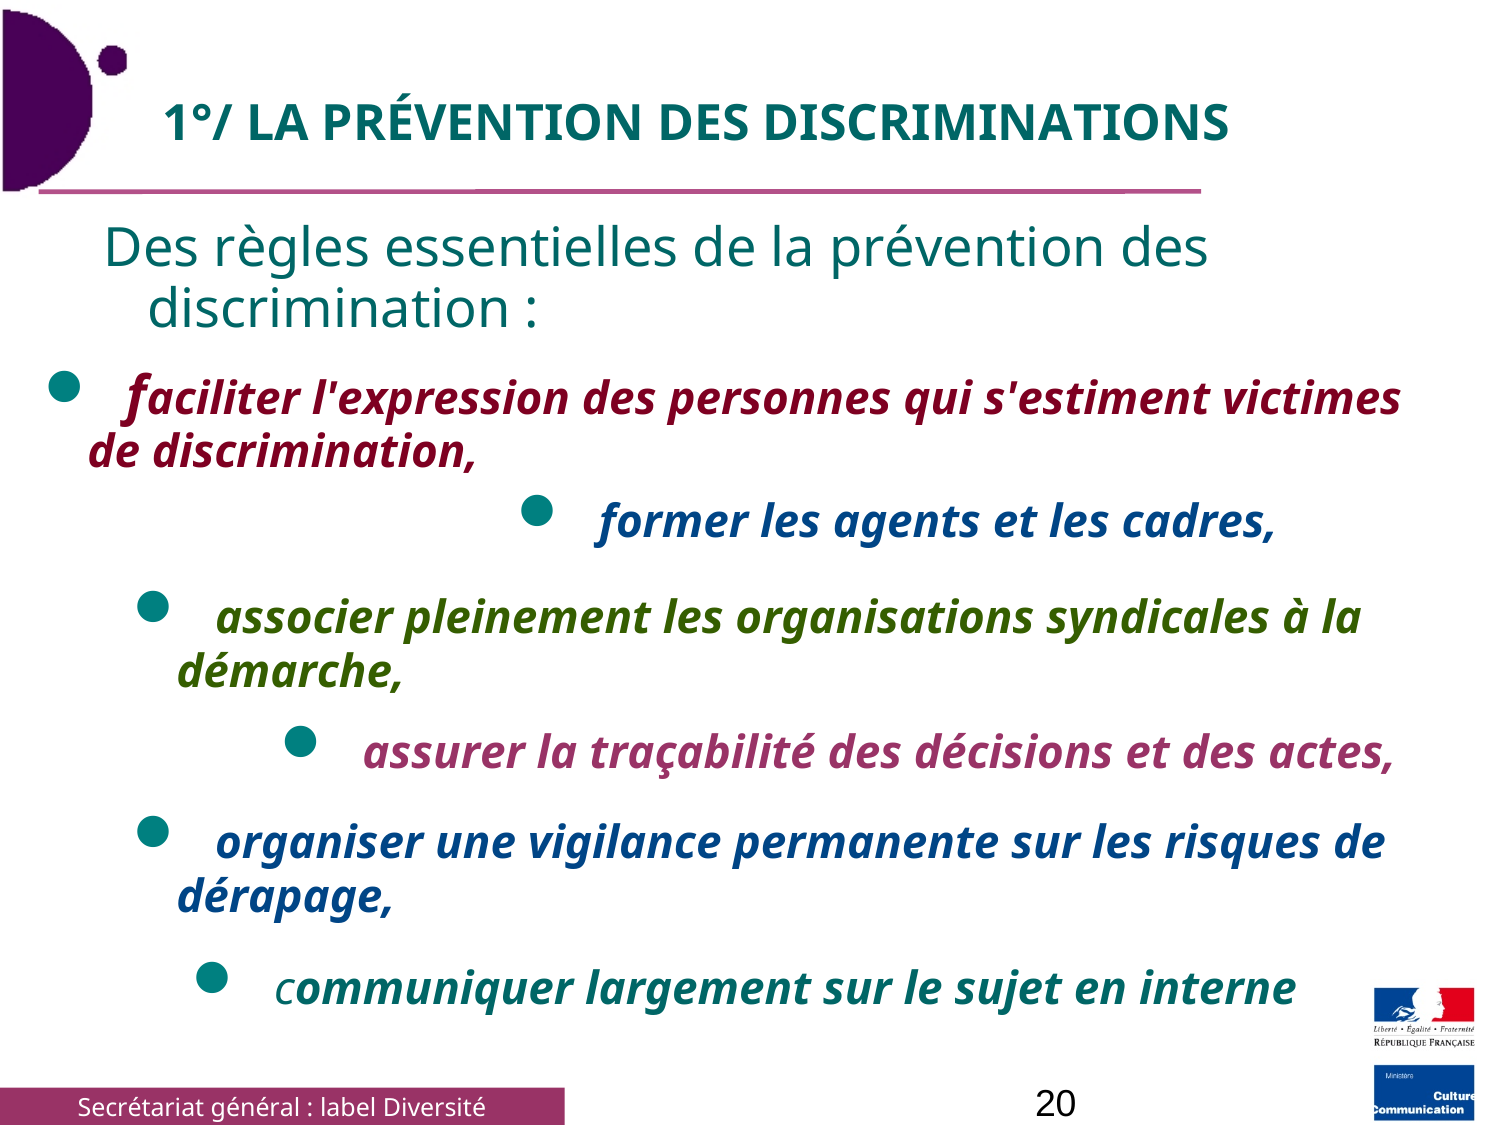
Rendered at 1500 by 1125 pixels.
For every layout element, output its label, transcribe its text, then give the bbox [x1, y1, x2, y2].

text_box communiquer largement sur le sujet en interne [177, 944, 1359, 1028]
text_box <numéro> [1020, 1071, 1370, 1125]
text_box faciliter l'expression des personnes qui s'estiment victimes de discrimination, [29, 354, 1477, 503]
text_box Des règles essentielles de la prévention des discrimination : [88, 206, 1477, 354]
picture [0, 0, 149, 204]
text_box associer pleinement les organisations syndicales à la démarche, [118, 574, 1447, 709]
text_box organiser une vigilance permanente sur les risques de dérapage, [118, 798, 1418, 934]
text_box 1°/ LA PRÉVENTION DES DISCRIMINATIONS [147, 81, 1418, 160]
text_box former les agents et les cadres, [502, 477, 1329, 561]
text_box assurer la traçabilité des décisions et des actes, [265, 708, 1447, 827]
picture [1370, 979, 1477, 1125]
